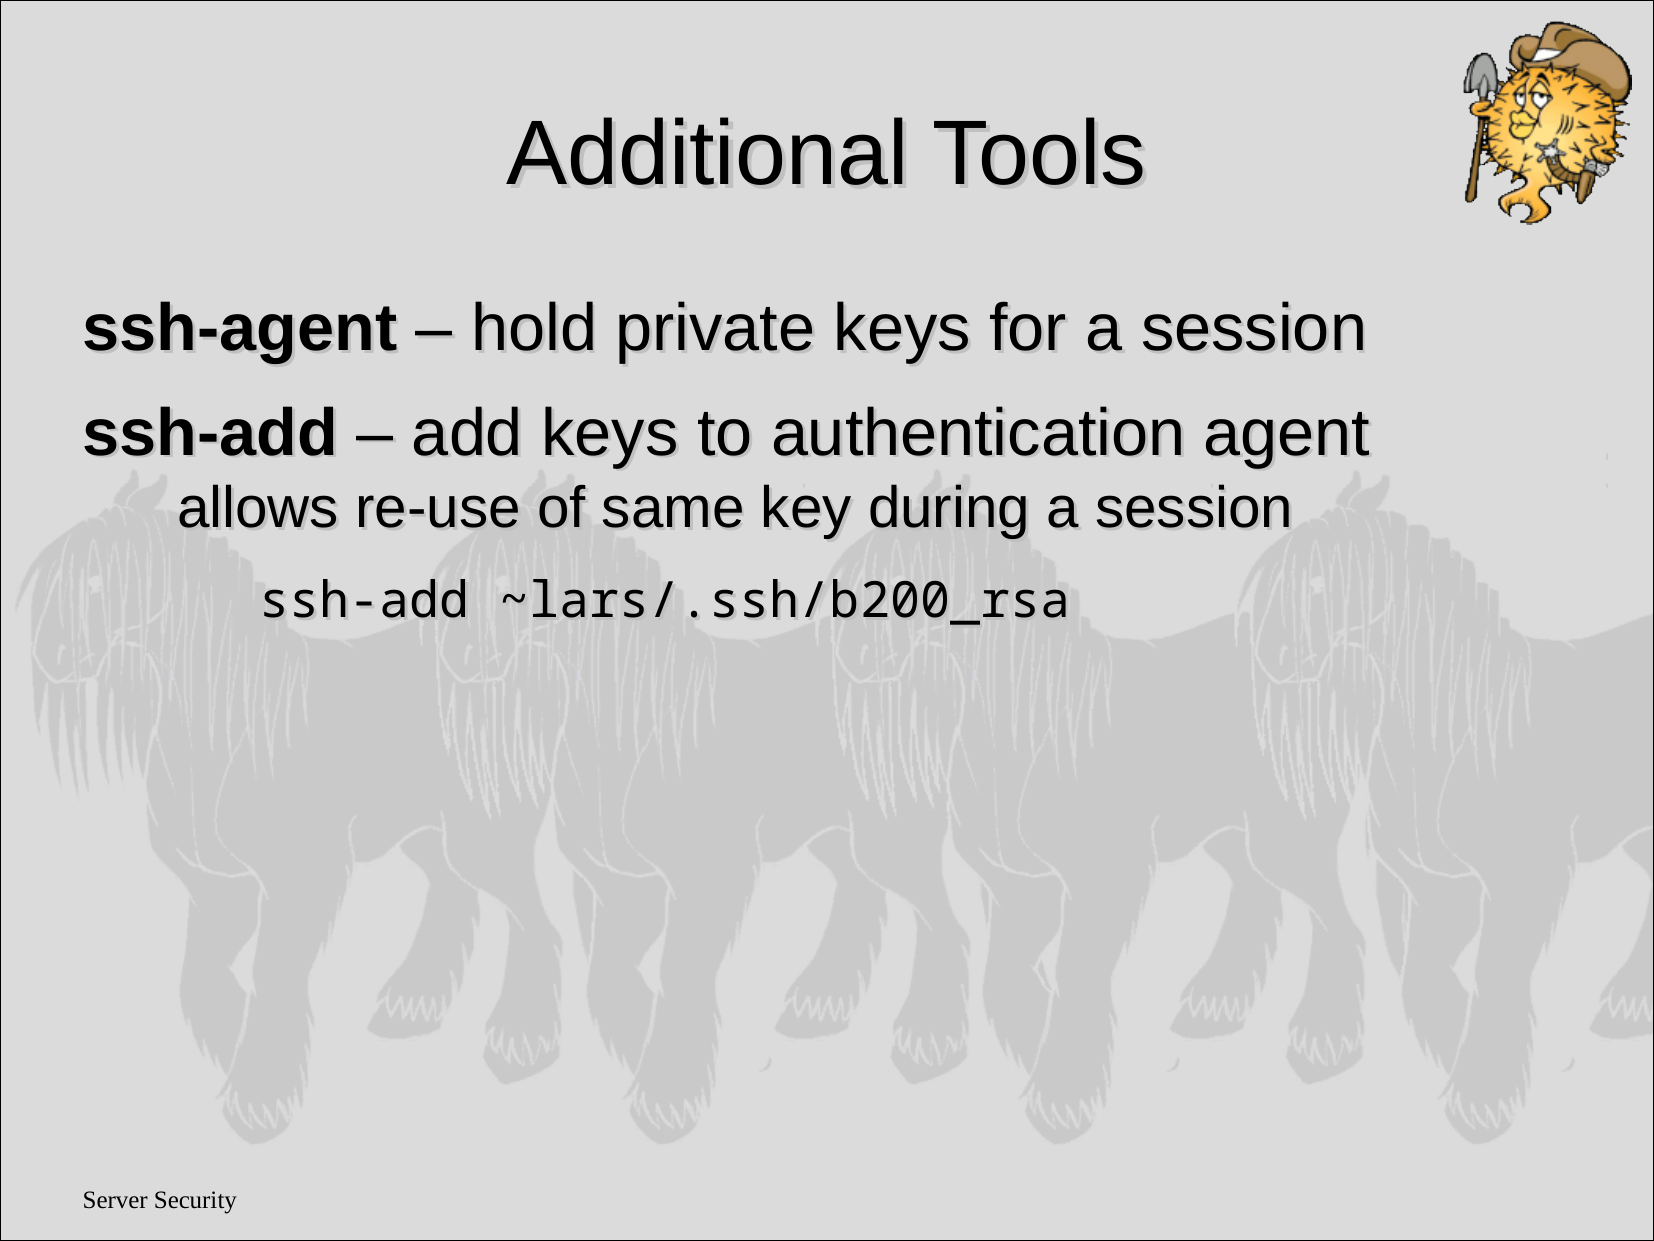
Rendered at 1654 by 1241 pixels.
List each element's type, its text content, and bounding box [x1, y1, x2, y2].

picture [1462, 20, 1632, 225]
title Additional Tools [82, 56, 1571, 250]
list ssh-agent – hold private keys for a session ssh-add – add keys to authentication agent allows re-use of same key during a session ssh-add ~lars/.ssh/b200_rsa [82, 290, 1571, 1094]
